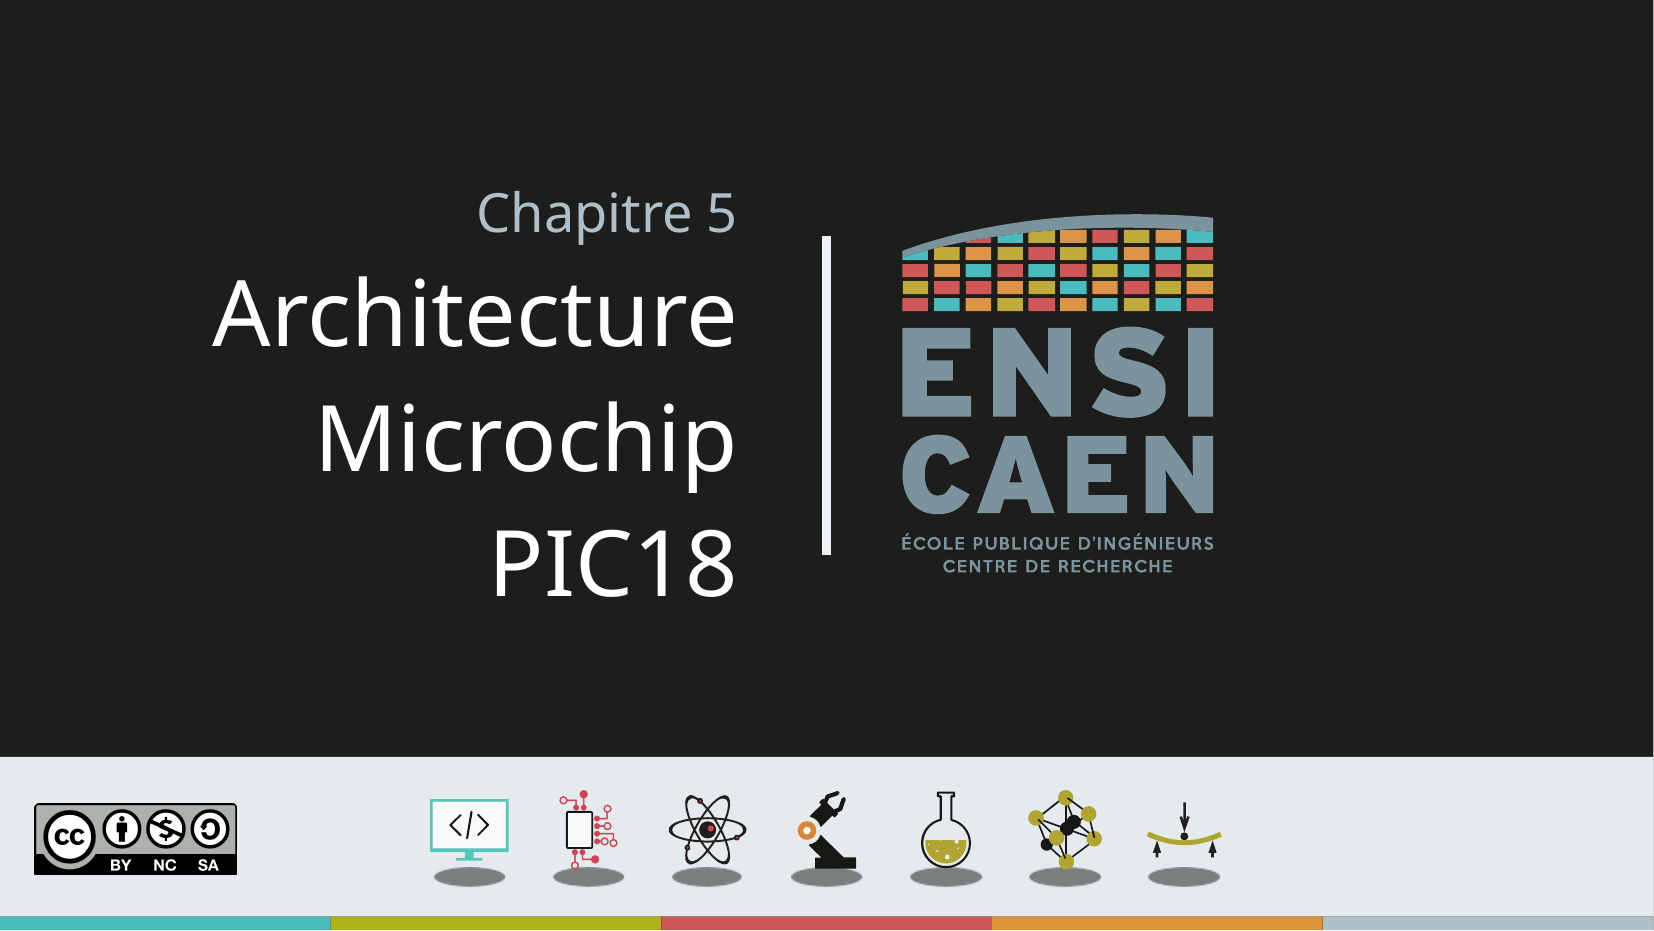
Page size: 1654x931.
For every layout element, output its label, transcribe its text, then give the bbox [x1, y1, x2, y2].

title Chapitre 5 Architecture Microchip PIC18 [59, 236, 739, 562]
picture [34, 803, 237, 875]
